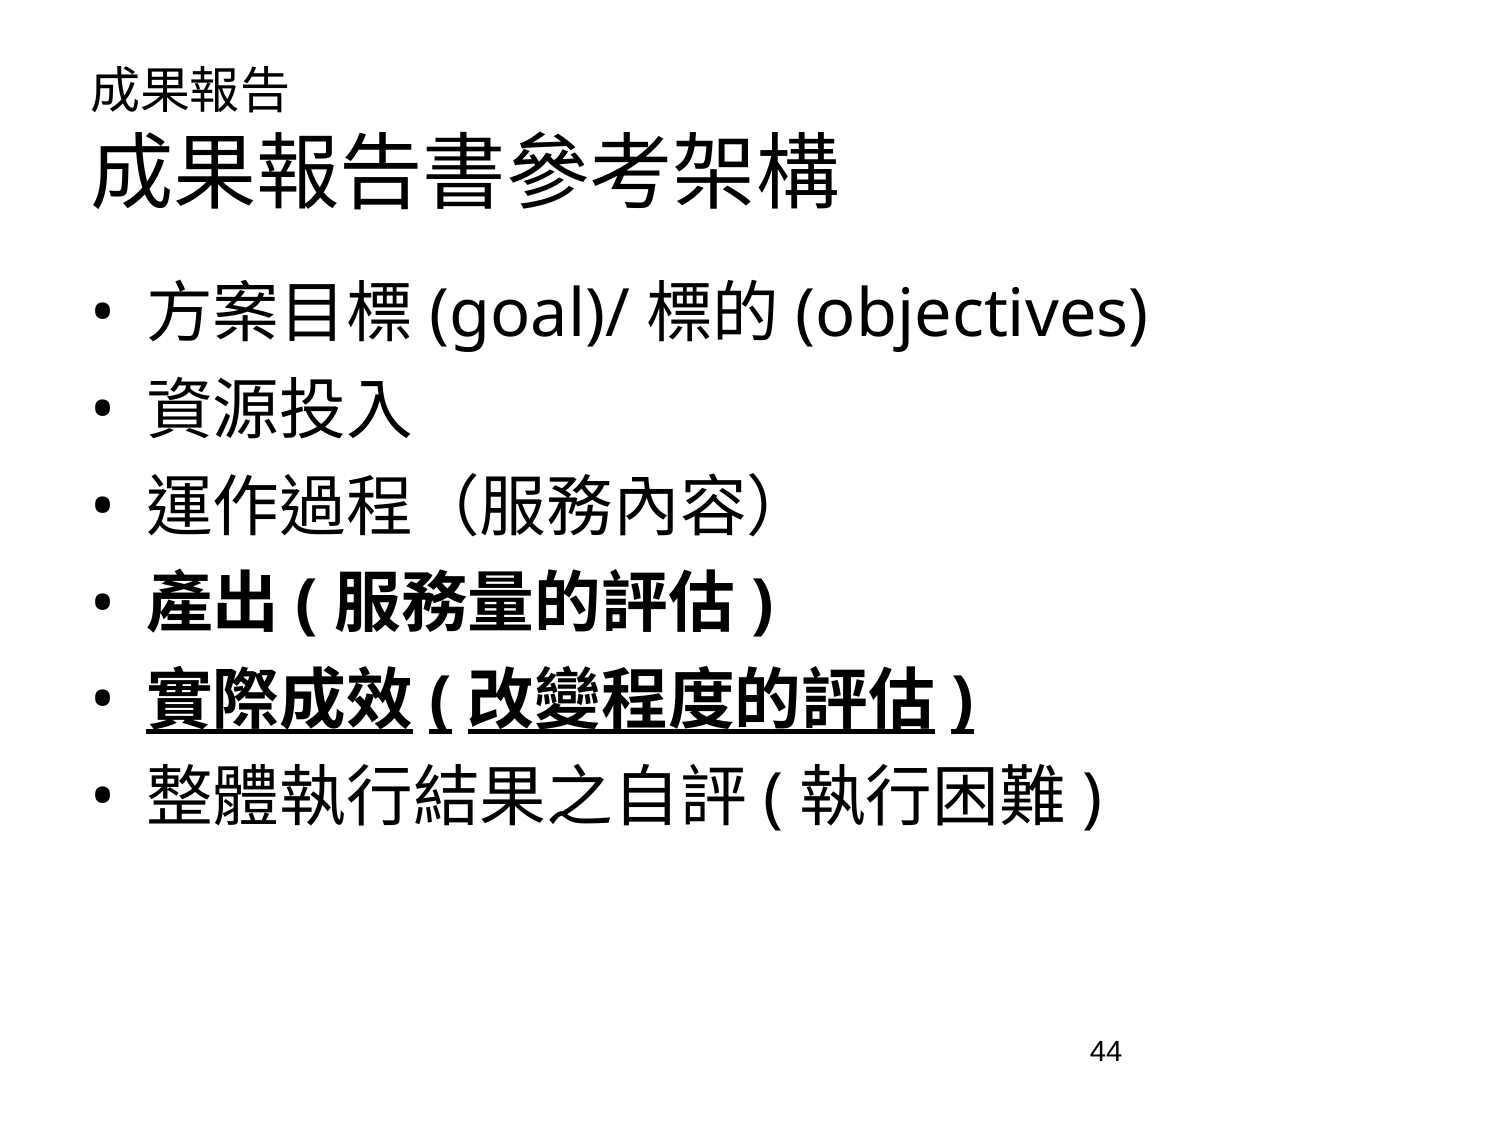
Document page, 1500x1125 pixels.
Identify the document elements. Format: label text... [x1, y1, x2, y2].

list 方案目標(goal)/標的(objectives) 資源投入 運作過程（服務內容） 產出(服務量的評估) 實際成效(改變程度的評估) 整體執行結果之自評(執行困難) [75, 262, 1426, 1005]
text_box [1074, 1024, 1426, 1103]
title 成果報告 成果報告書參考架構 [75, 45, 1426, 233]
